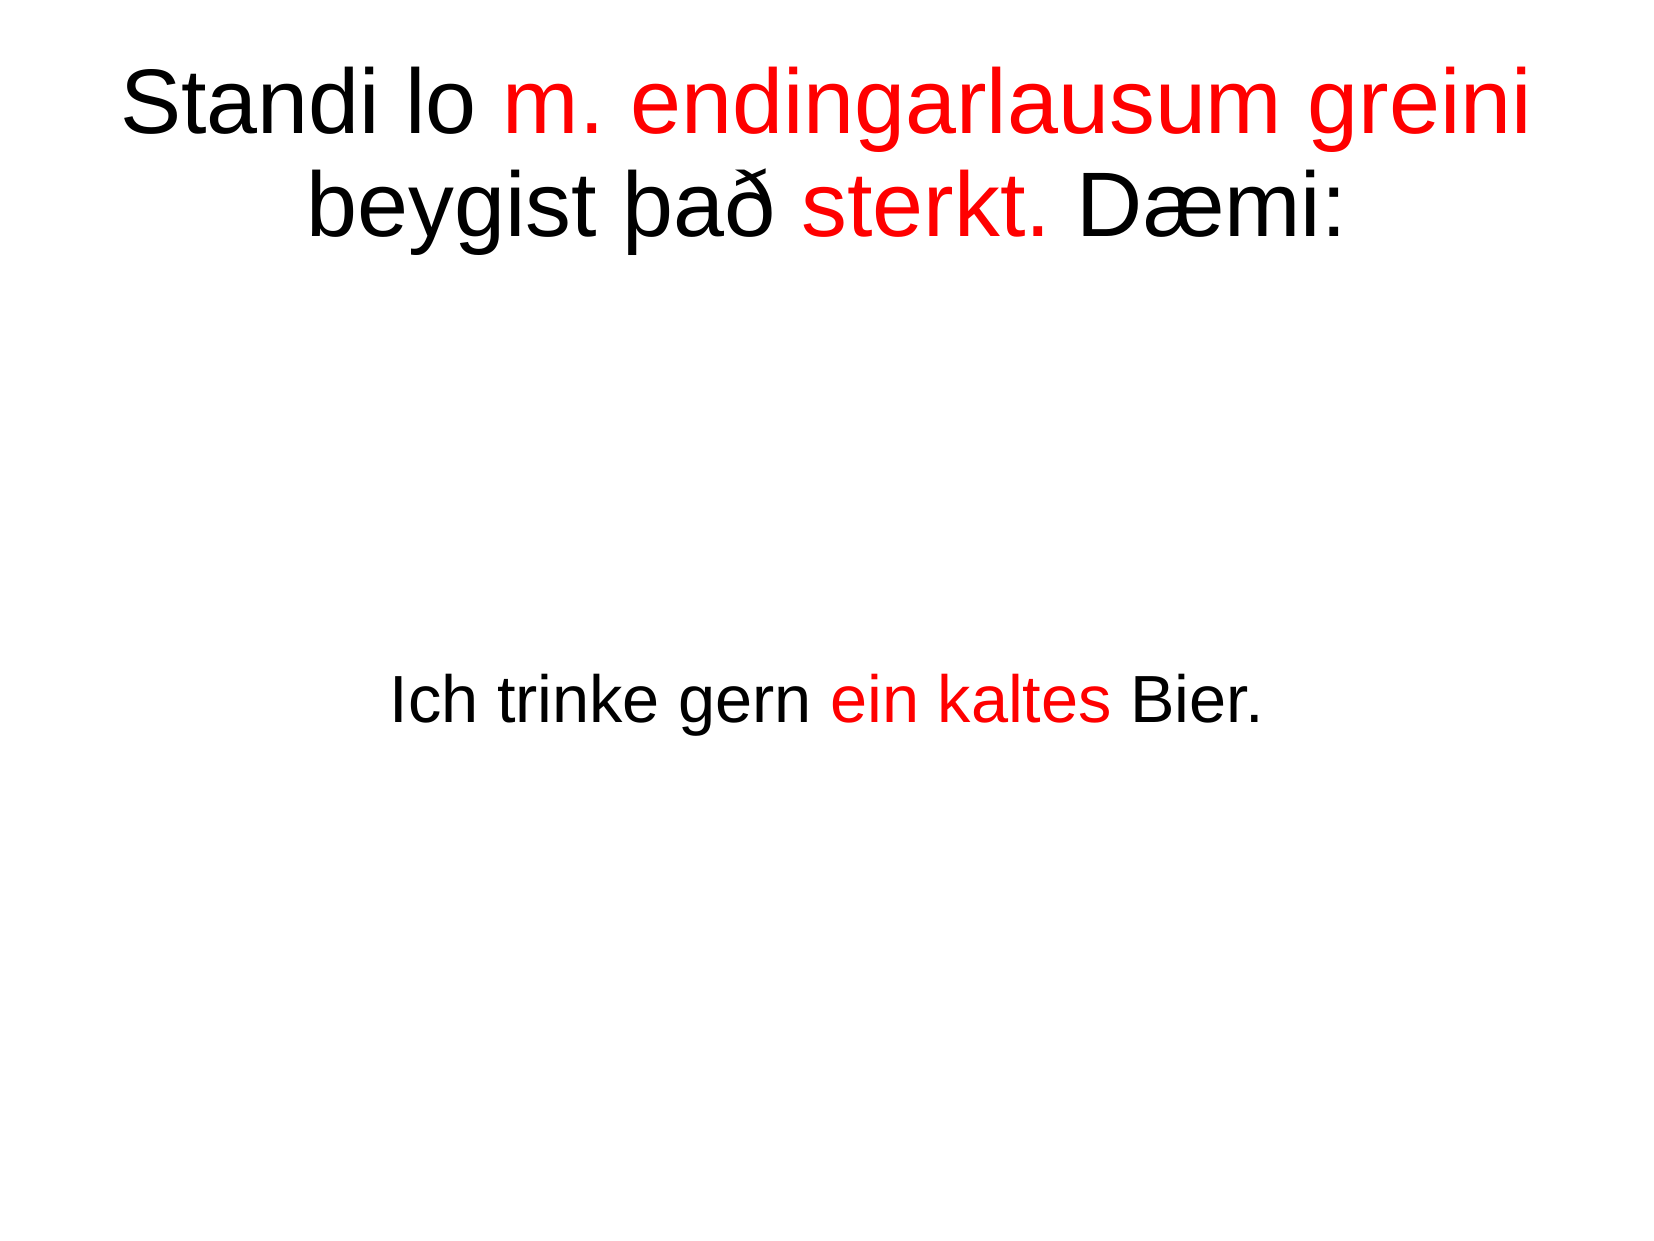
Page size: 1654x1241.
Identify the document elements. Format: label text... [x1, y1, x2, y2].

subtitle Ich trinke gern ein kaltes Bier. [82, 297, 1571, 1102]
title Standi lo m. endingarlausum greini beygist það sterkt. Dæmi: [82, 50, 1571, 256]
